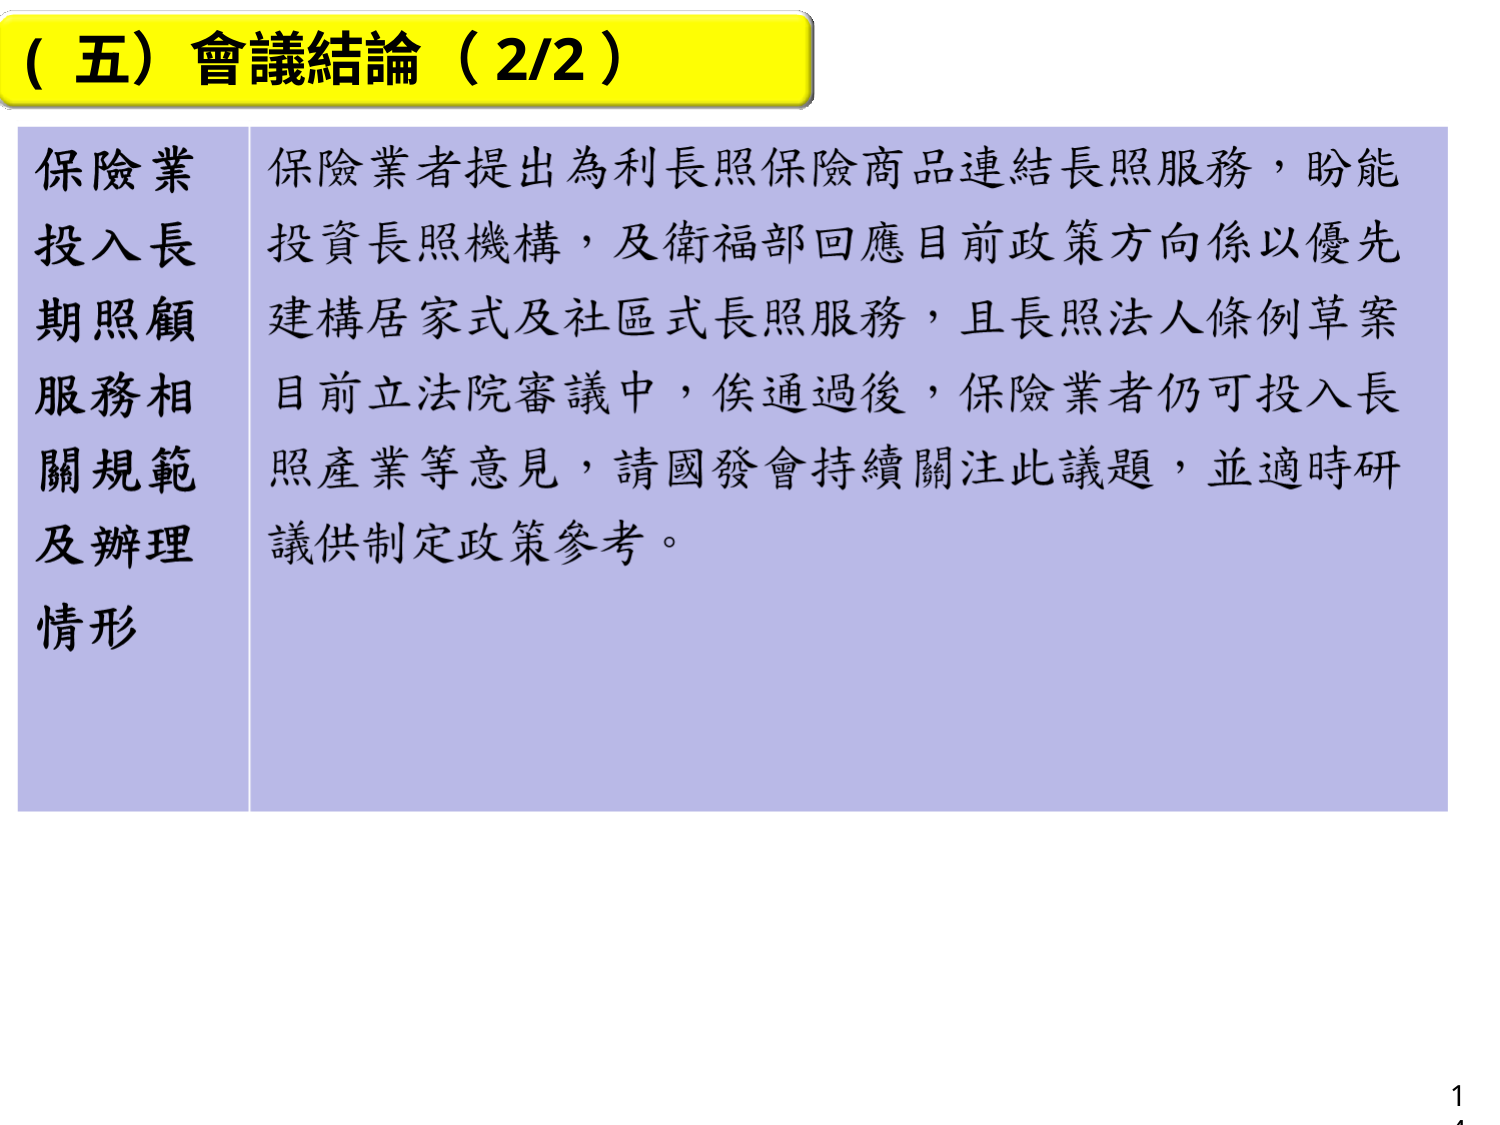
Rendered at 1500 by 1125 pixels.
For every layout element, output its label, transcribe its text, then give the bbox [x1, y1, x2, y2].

text_box 14 [1447, 1074, 1482, 1113]
text_box [0, 10, 814, 110]
picture [16, 117, 1449, 814]
title (五）會議結論（2/2） [13, 20, 726, 94]
